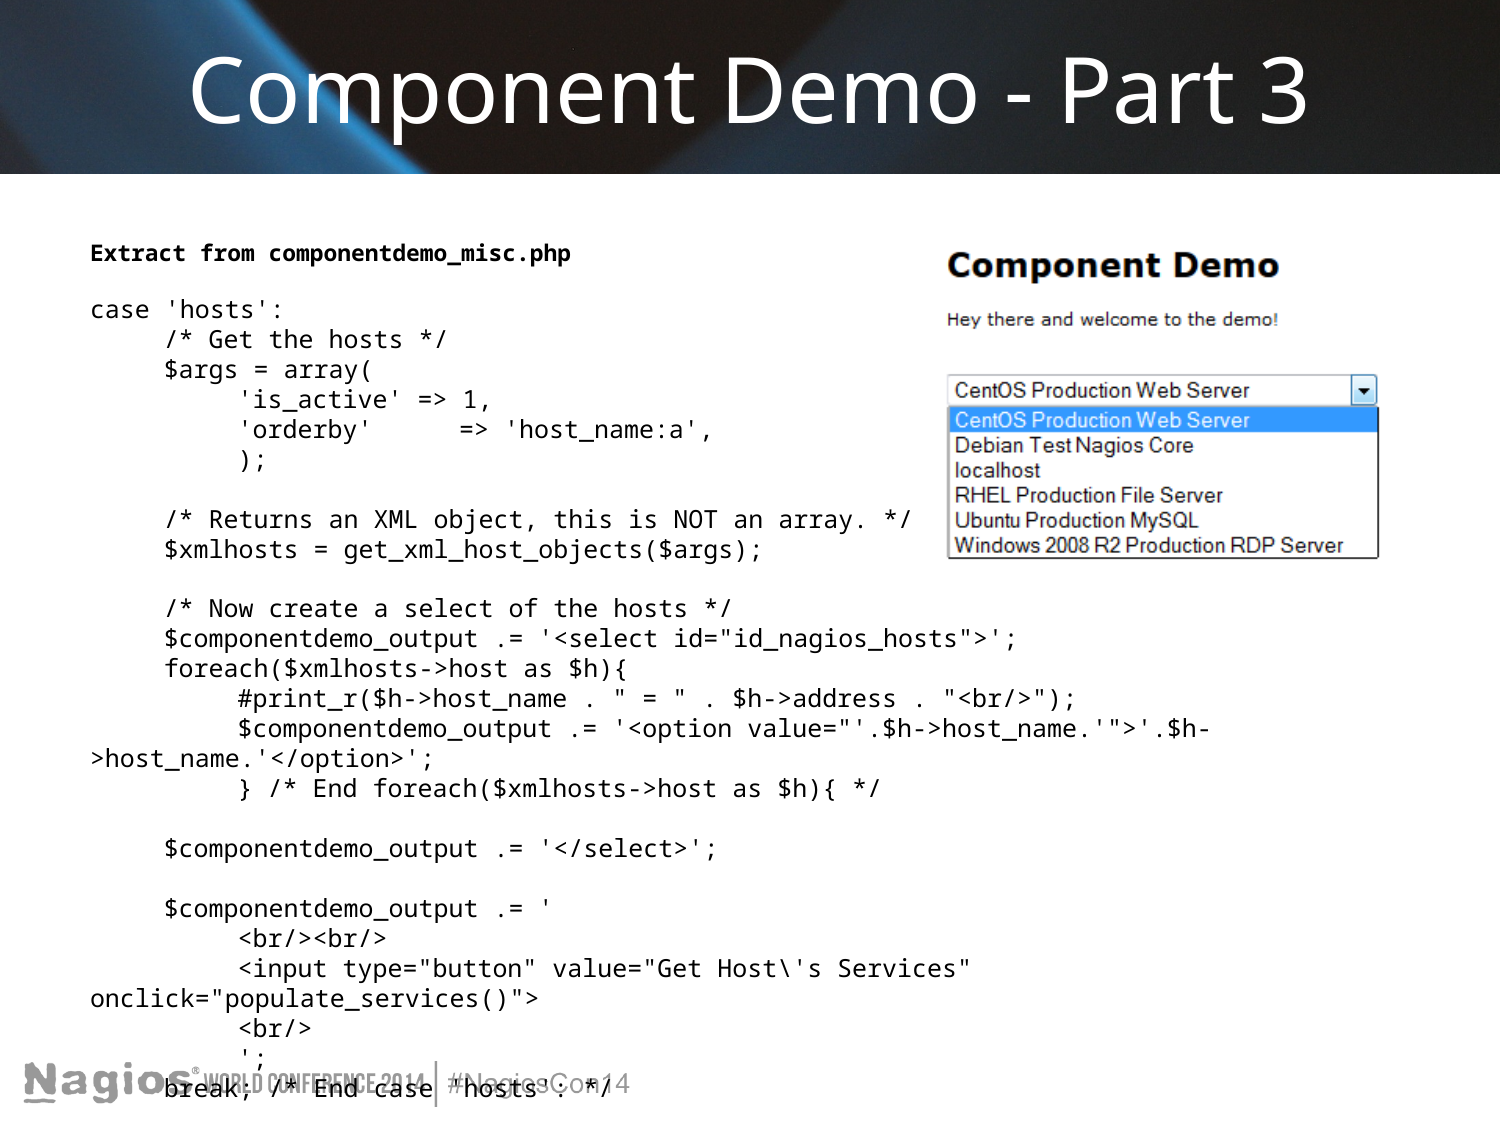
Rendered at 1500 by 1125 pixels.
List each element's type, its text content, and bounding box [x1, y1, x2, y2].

picture [944, 243, 1398, 567]
title Component Demo - Part 3 [0, 0, 1500, 174]
list Extract from componentdemo_misc.php case 'hosts': /* Get the hosts */ $args = array( 'is_active' => 1, 'orderby' => 'host_name:a', ); /* Returns an XML object, this is NOT an array. */ $xmlhosts = get_xml_host_objects($args); /* Now create a select of the hosts */ $componentdemo_output .= '<select id="id_nagios_hosts">'; foreach($xmlhosts->host as $h){ #print_r($h->host_name . " = " . $h->address . "<br/>"); $componentdemo_output .= '<option value="'.$h->host_name.'">'.$h->host_name.'</option>'; } /* End foreach($xmlhosts->host as $h){ */ $componentdemo_output .= '</select>'; $componentdemo_output .= ' <br/><br/> <input type="button" value="Get Host\'s Services" onclick="populate_services()"> <br/> '; break; /* End case 'hosts': */ [75, 231, 1426, 1016]
picture [12, 1040, 638, 1125]
